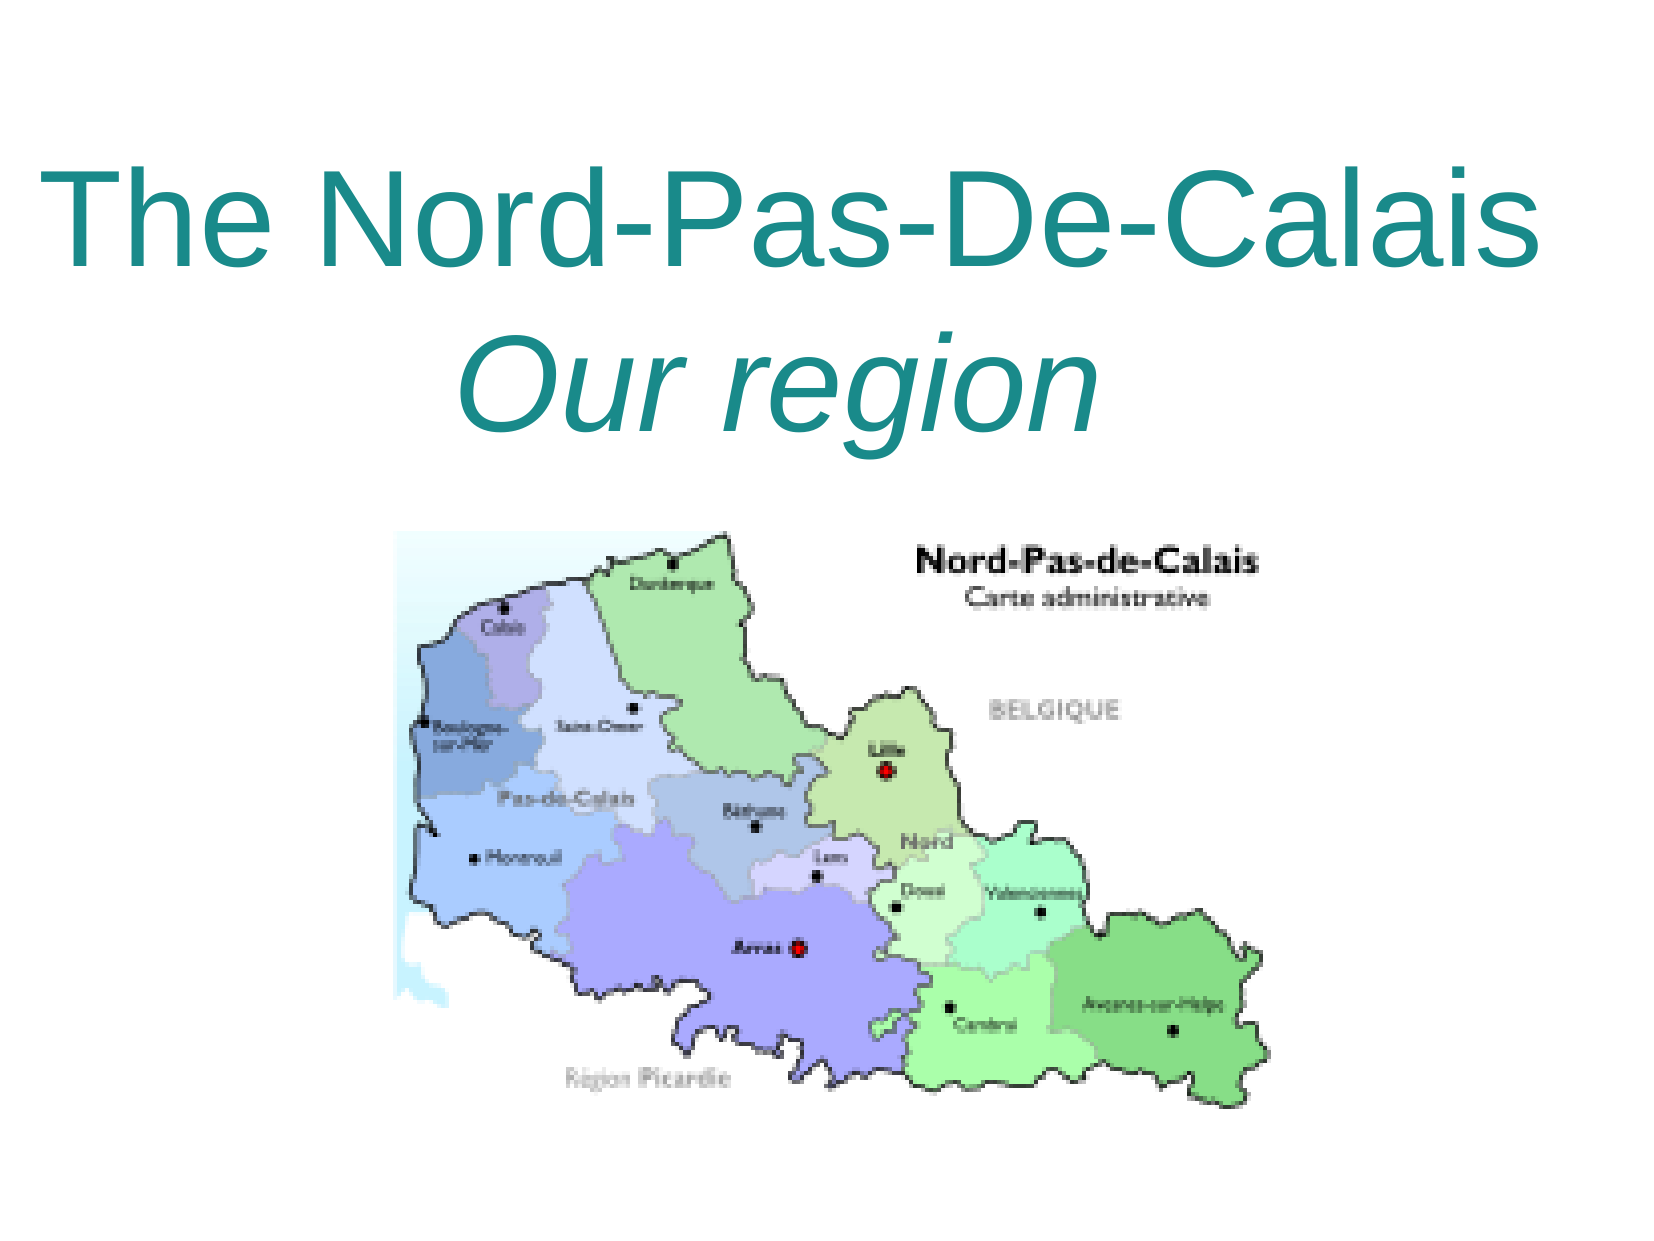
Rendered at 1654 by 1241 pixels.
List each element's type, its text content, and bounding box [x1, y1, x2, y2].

picture [389, 519, 1276, 1123]
title The Nord-Pas-De-Calais Our region [0, 129, 1583, 438]
